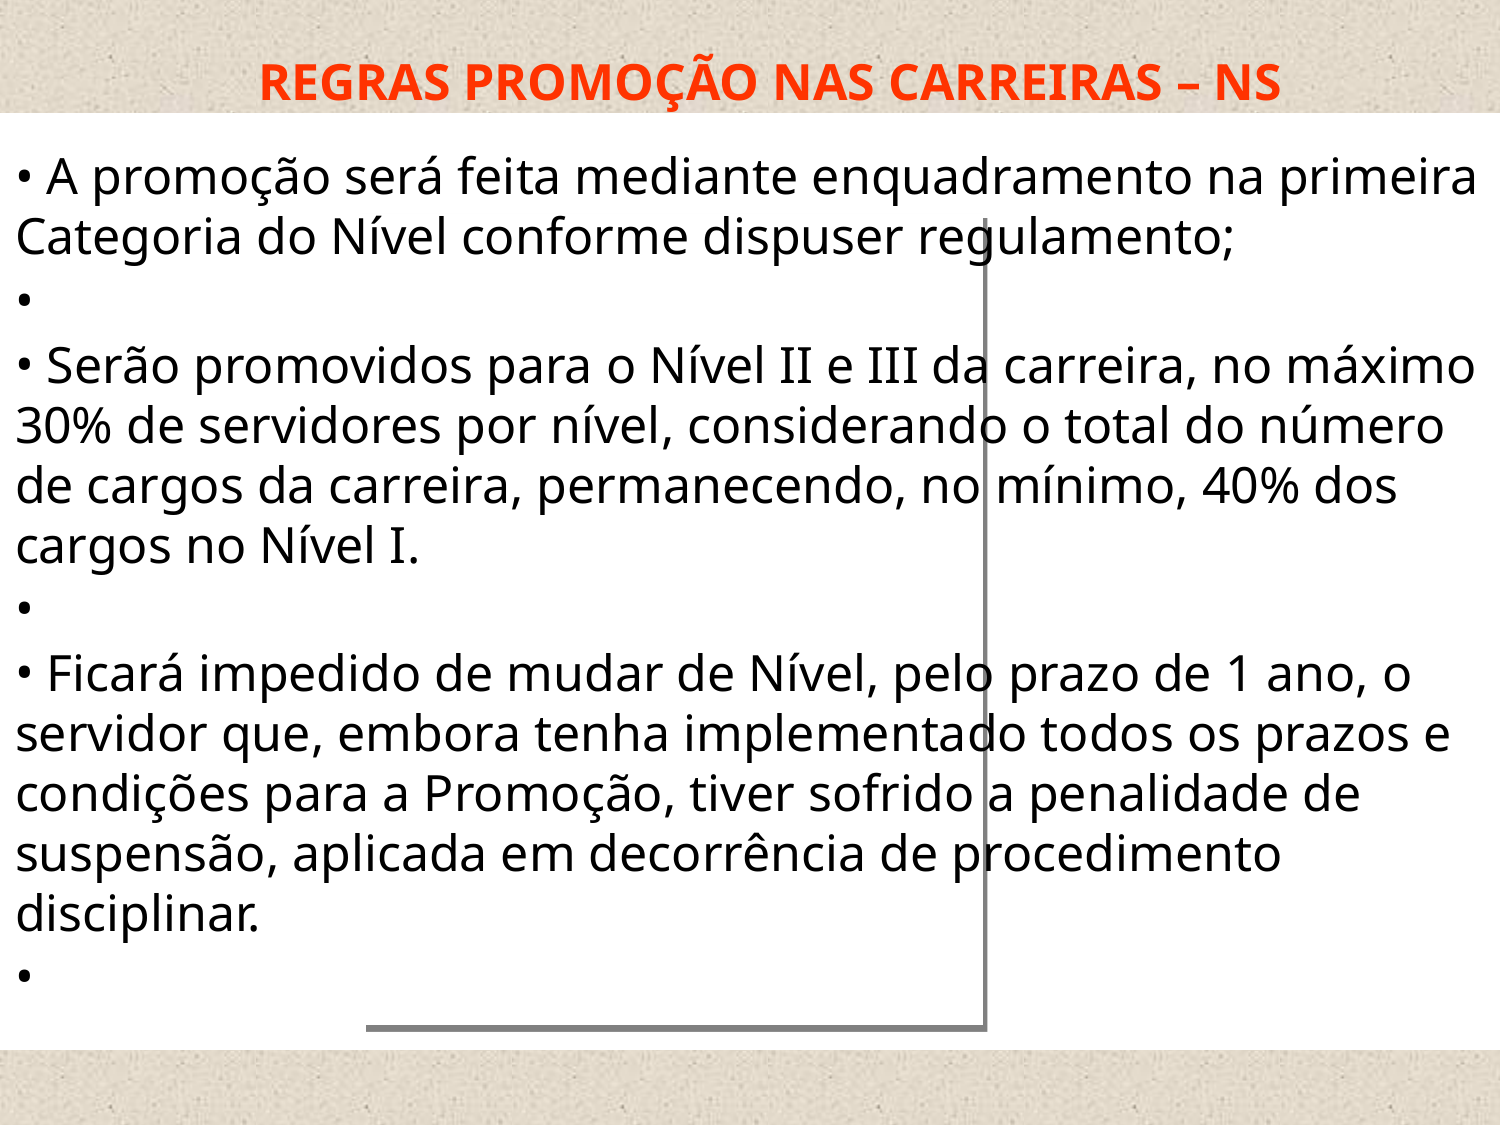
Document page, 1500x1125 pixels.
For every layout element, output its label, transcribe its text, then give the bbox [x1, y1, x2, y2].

text_box A promoção será feita mediante enquadramento na primeira Categoria do Nível conforme dispuser regulamento; Serão promovidos para o Nível II e III da carreira, no máximo 30% de servidores por nível, considerando o total do número de cargos da carreira, permanecendo, no mínimo, 40% dos cargos no Nível I. Ficará impedido de mudar de Nível, pelo prazo de 1 ano, o servidor que, embora tenha implementado todos os prazos e condições para a Promoção, tiver sofrido a penalidade de suspensão, aplicada em decorrência de procedimento disciplinar. [0, 137, 1500, 1050]
text_box REGRAS PROMOÇÃO NAS CARREIRAS – NS [41, 42, 1500, 118]
text_box [0, 1050, 1500, 1125]
text_box [0, 0, 1500, 112]
